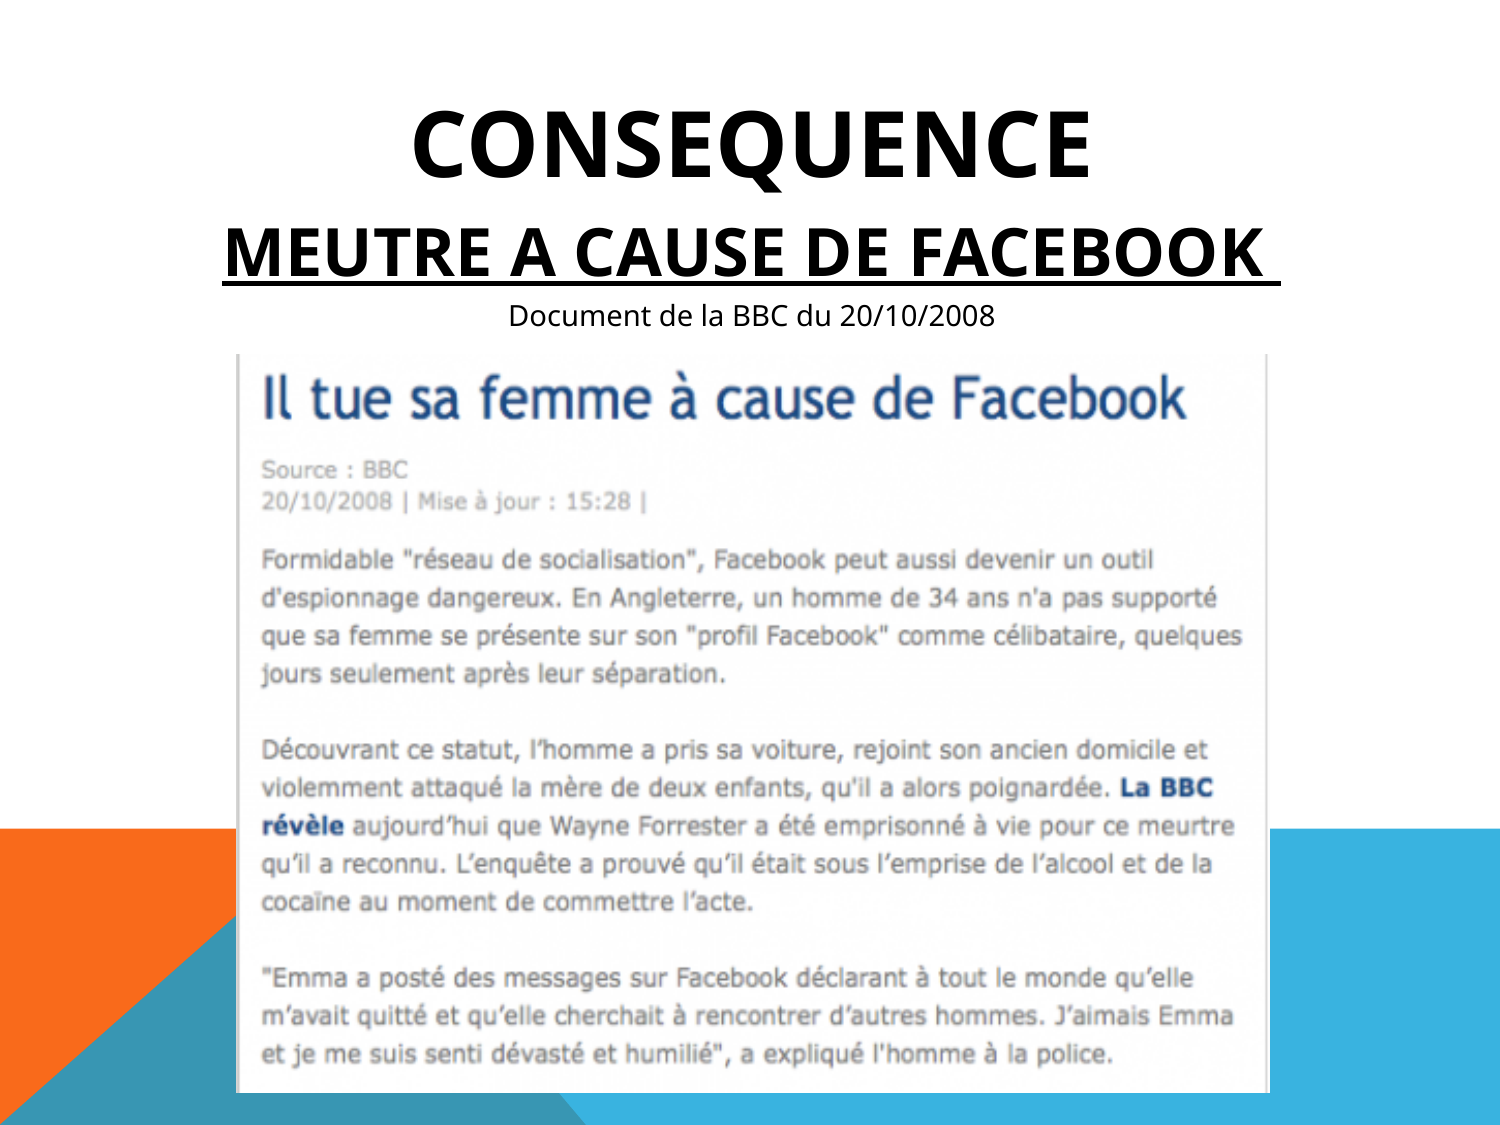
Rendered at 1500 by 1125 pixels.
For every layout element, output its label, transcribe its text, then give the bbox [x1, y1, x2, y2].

title CONSEQUENCE MEUTRE A CAUSE DE FACEBOOK Document de la BBC du 20/10/2008 [135, 0, 1369, 323]
picture [236, 354, 1270, 1093]
